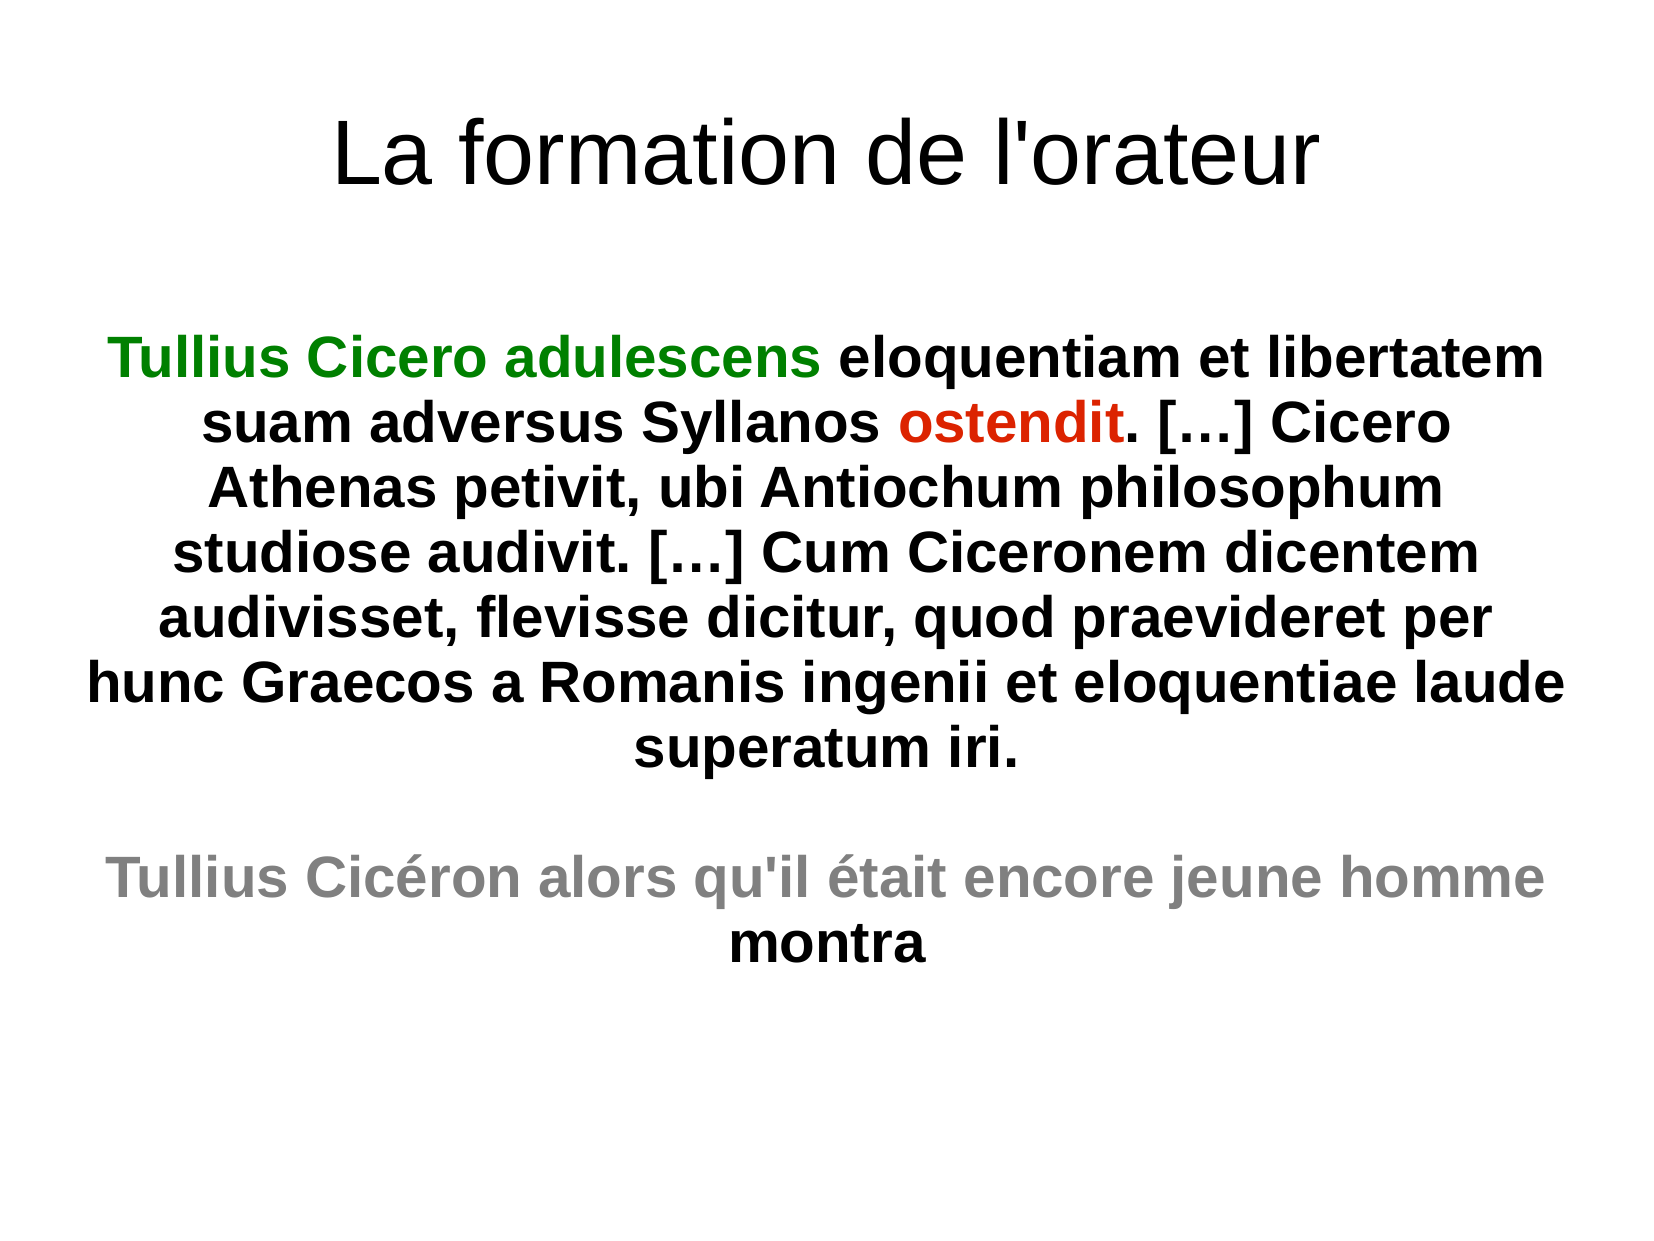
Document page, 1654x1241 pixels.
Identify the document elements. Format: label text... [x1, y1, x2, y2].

title La formation de l'orateur [82, 49, 1571, 257]
subtitle Tullius Cicero adulescens eloquentiam et libertatem suam adversus Syllanos ostendit. […] Cicero Athenas petivit, ubi Antiochum philosophum studiose audivit. […] Cum Ciceronem dicentem audivisset, flevisse dicitur, quod praevideret per hunc Graecos a Romanis ingenii et eloquentiae laude superatum iri. Tullius Cicéron alors qu'il était encore jeune homme montra [82, 290, 1571, 1010]
